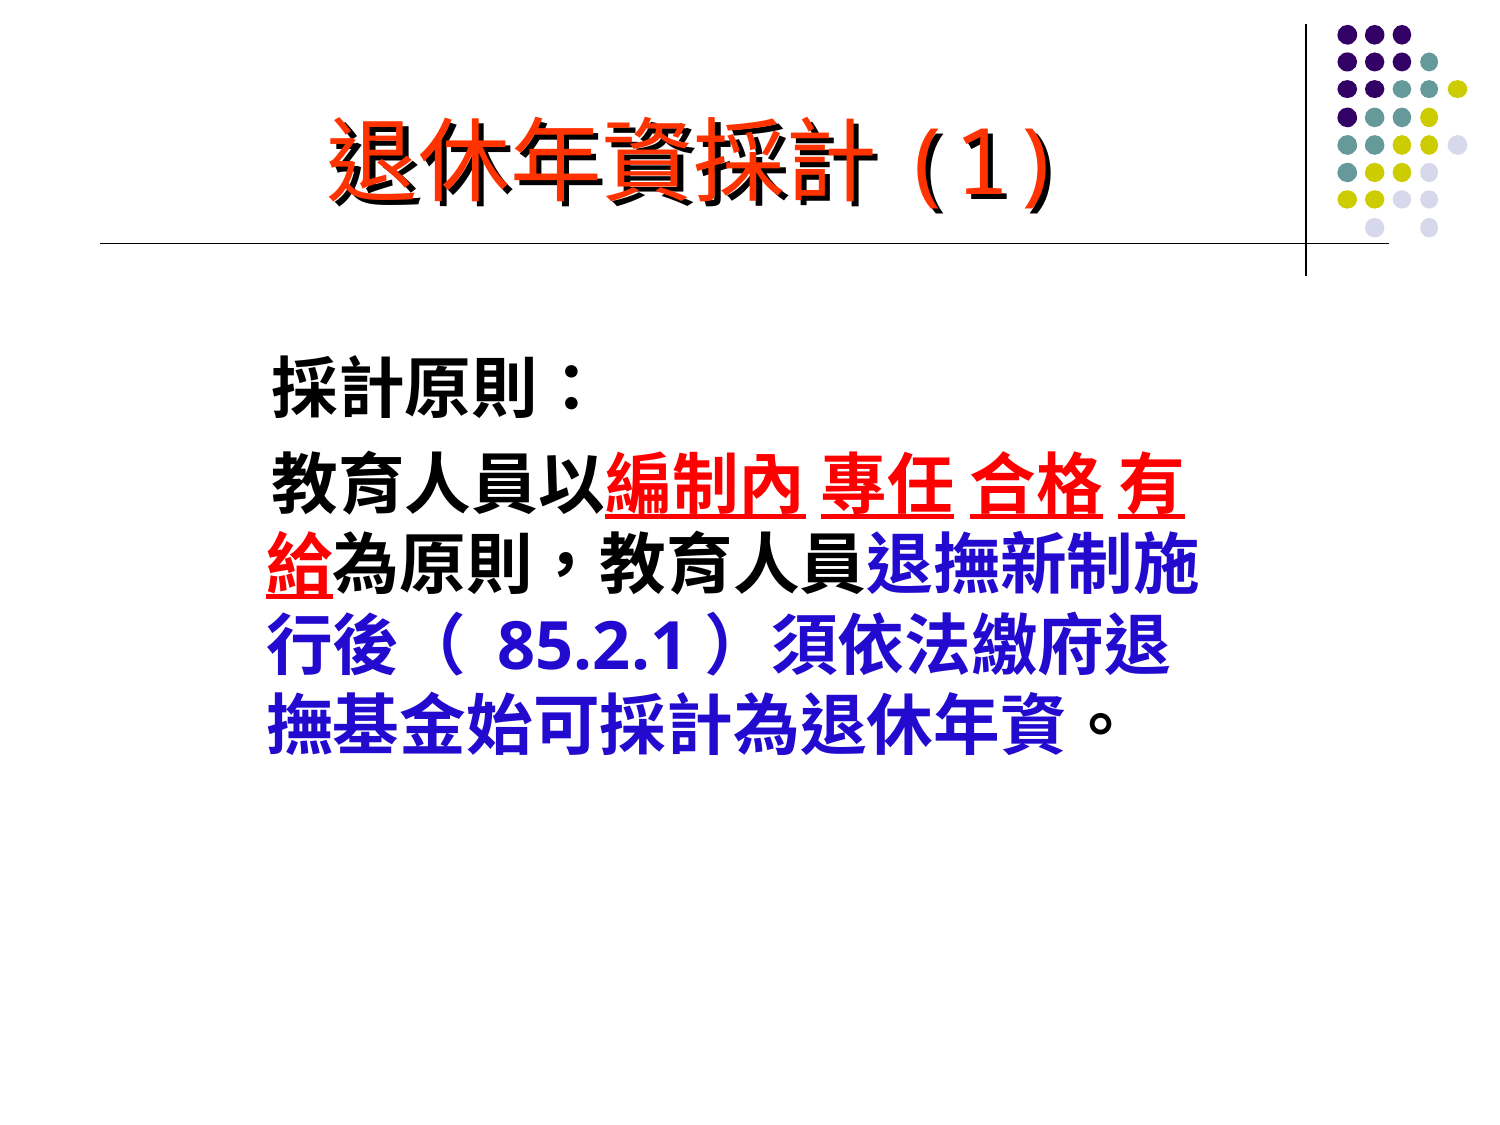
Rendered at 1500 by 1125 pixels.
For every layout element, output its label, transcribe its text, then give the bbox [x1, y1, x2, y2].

list 採計原則： 教育人員以編制內 專任 合格 有給為原則，教育人員退撫新制施行後（ 85.2.1）須依法繳府退撫基金始可採計為退休年資。 [194, 337, 1235, 882]
title 退休年資採計(1) [76, 30, 1315, 220]
